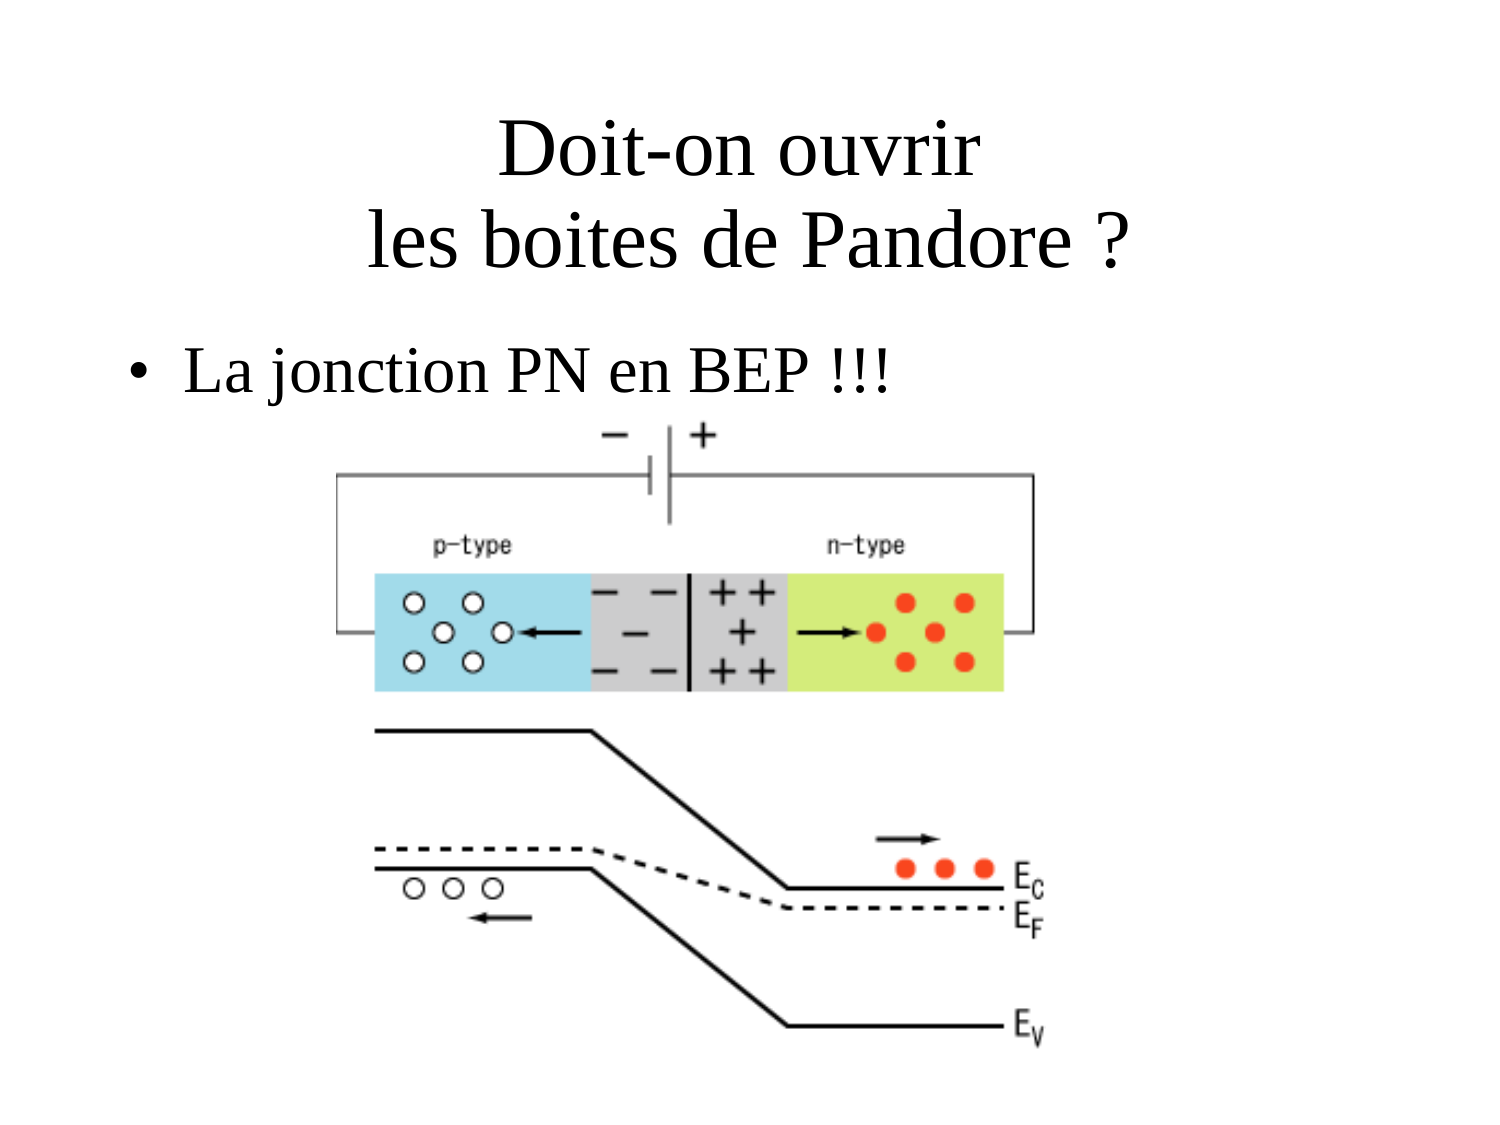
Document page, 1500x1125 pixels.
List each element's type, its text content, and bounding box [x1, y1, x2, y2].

picture [336, 408, 1046, 1053]
title Doit-on ouvrir les boites de Pandore ? [112, 86, 1388, 302]
list La jonction PN en BEP !!! [112, 324, 1424, 1001]
